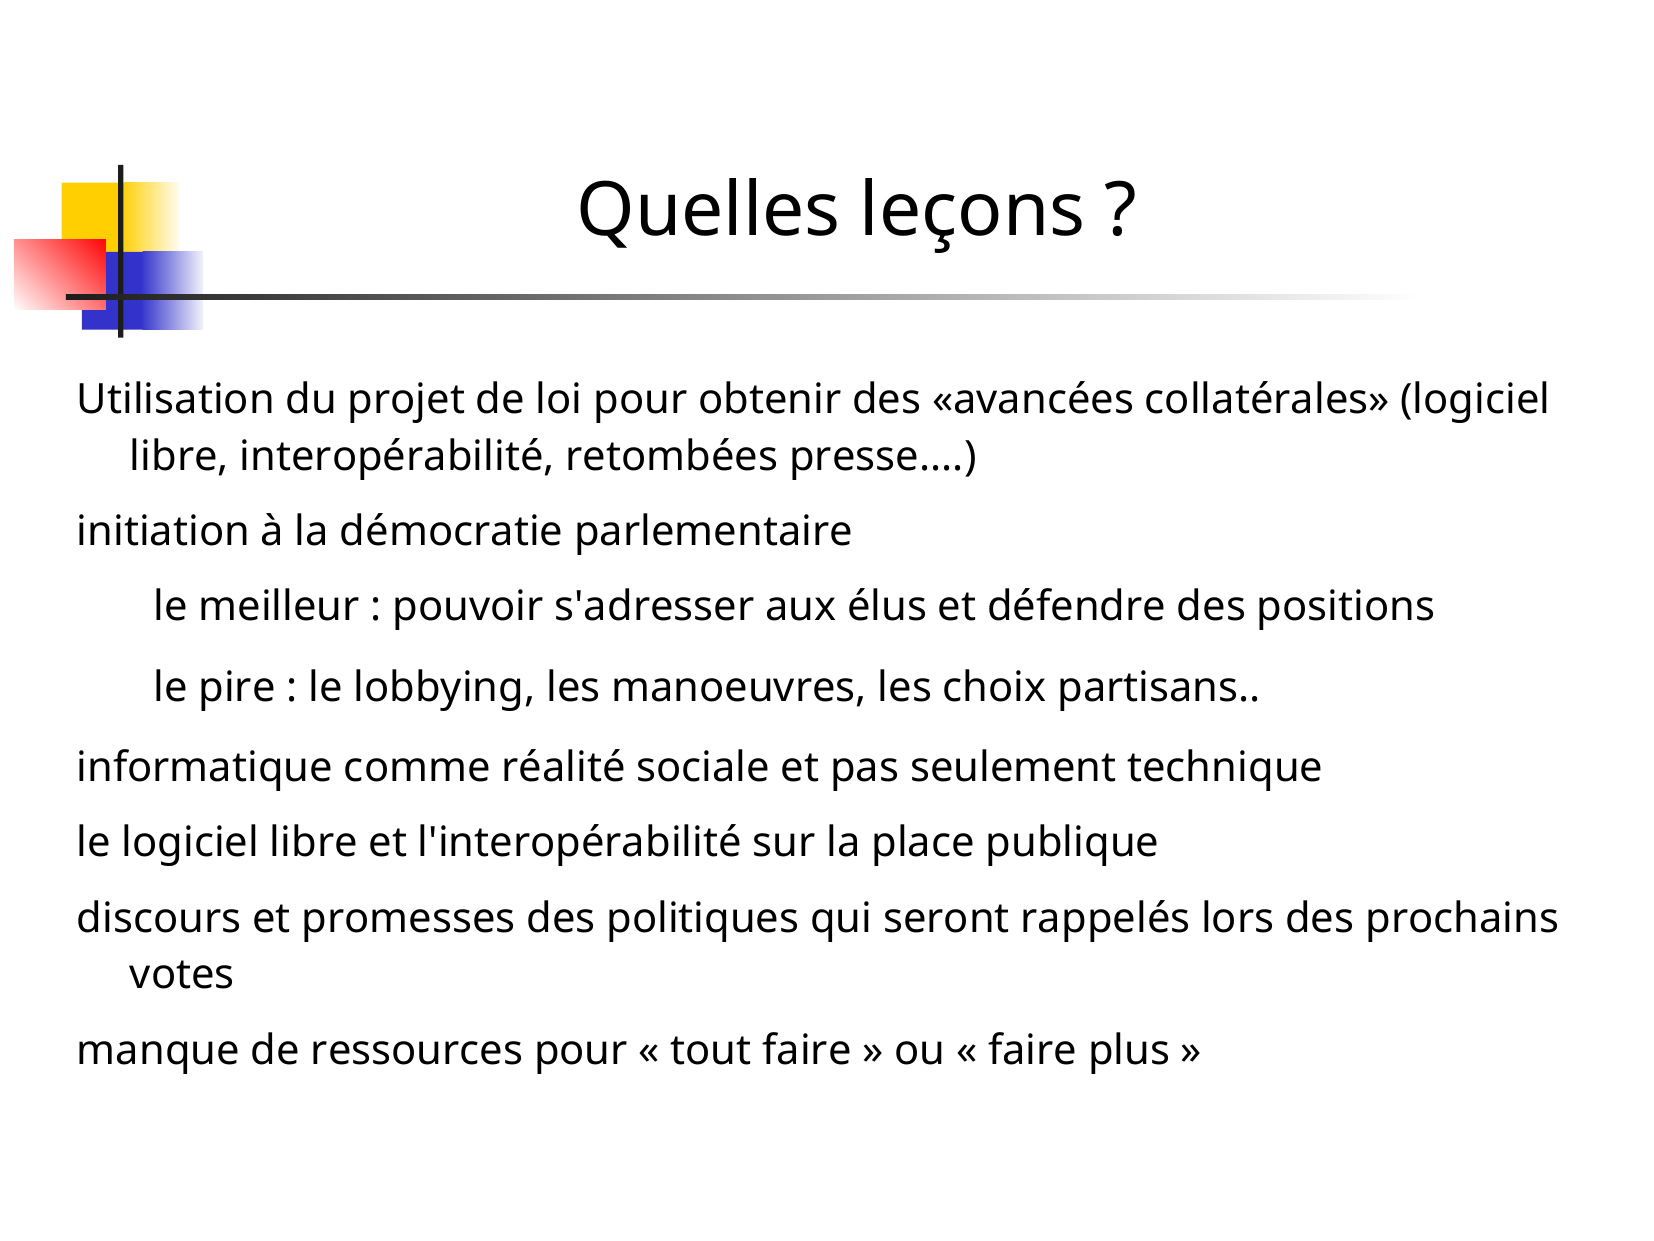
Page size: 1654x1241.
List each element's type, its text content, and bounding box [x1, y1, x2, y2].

list Utilisation du projet de loi pour obtenir des «avancées collatérales» (logiciel libre, interopérabilité, retombées presse....) initiation à la démocratie parlementaire le meilleur : pouvoir s'adresser aux élus et défendre des positions le pire : le lobbying, les manoeuvres, les choix partisans.. informatique comme réalité sociale et pas seulement technique le logiciel libre et l'interopérabilité sur la place publique discours et promesses des politiques qui seront rappelés lors des prochains votes manque de ressources pour « tout faire » ou « faire plus » [59, 368, 1625, 1150]
title Quelles leçons ? [121, 102, 1534, 311]
